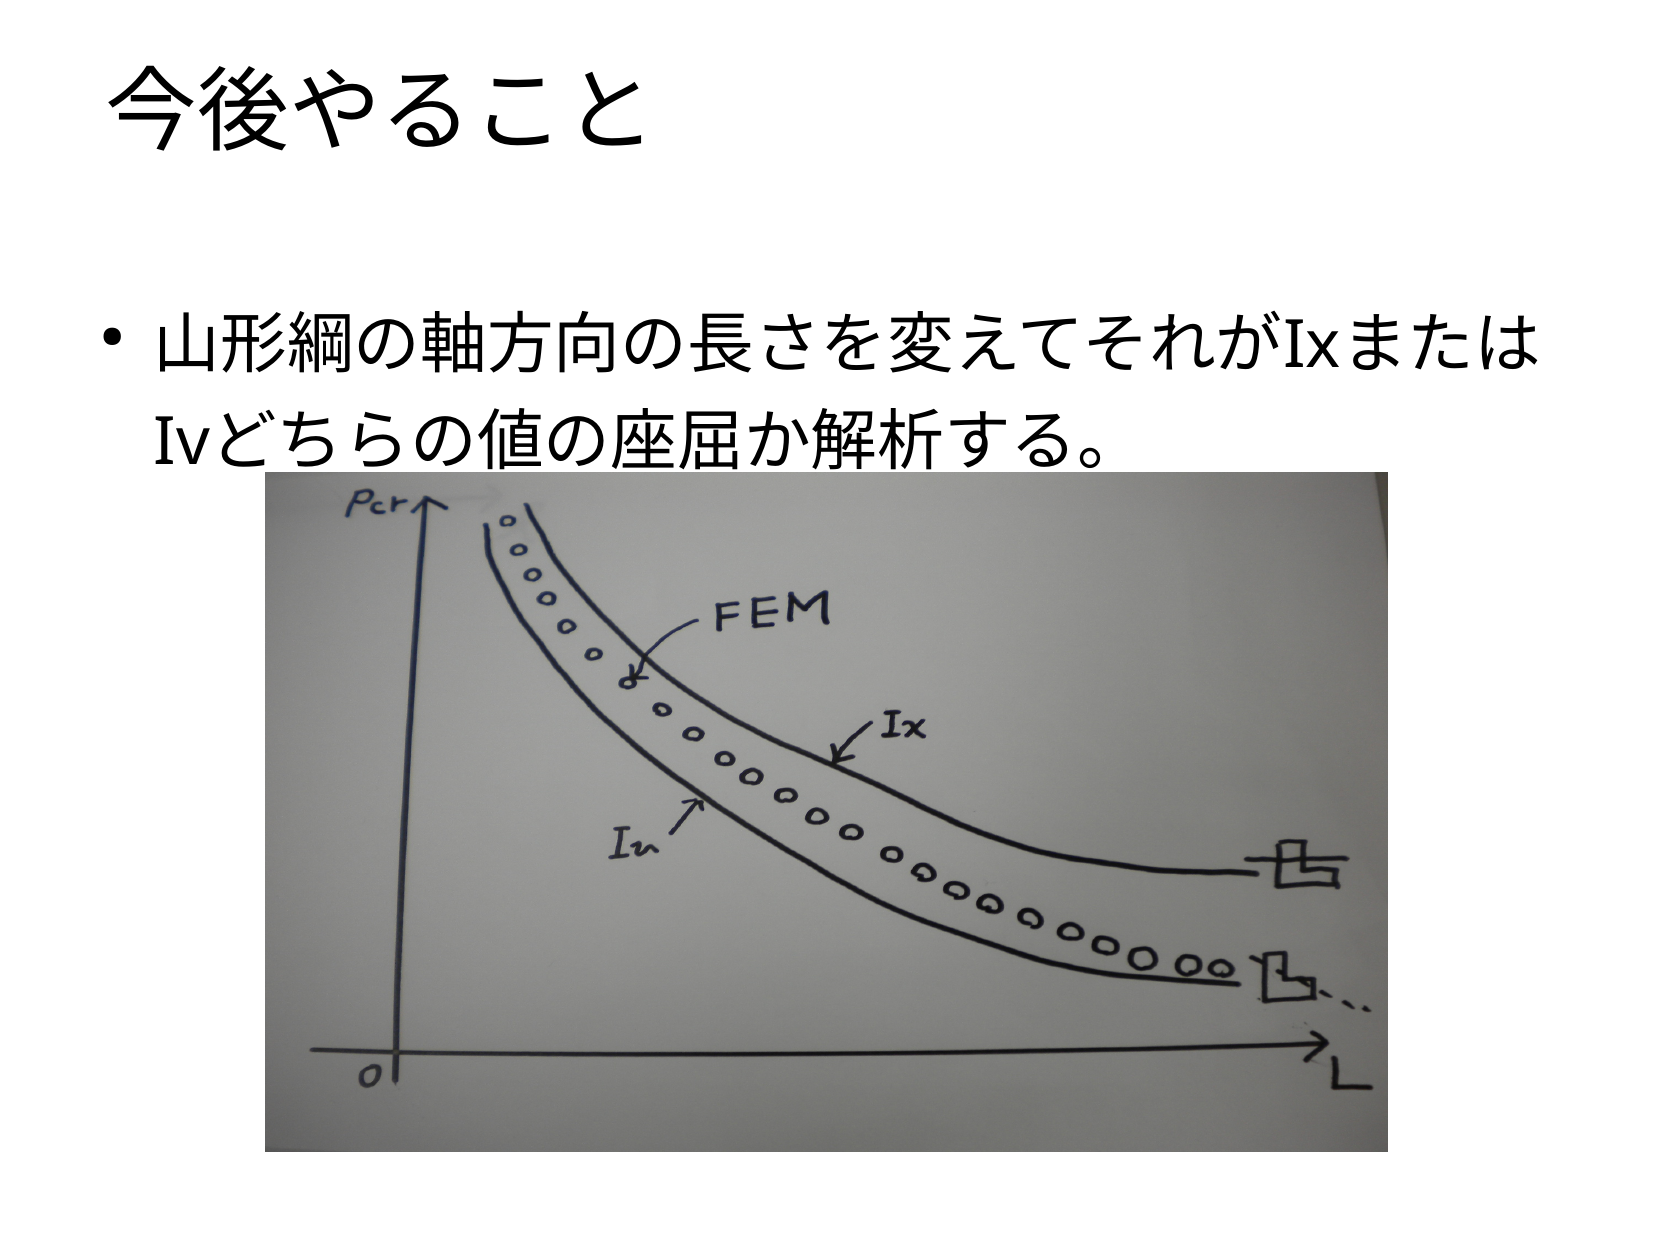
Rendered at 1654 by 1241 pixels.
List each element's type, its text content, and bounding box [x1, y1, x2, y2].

list 山形綱の軸方向の長さを変えてそれがIxまたはIvどちらの値の座屈か解析する。 [82, 290, 1571, 1094]
picture [265, 472, 1388, 1152]
title 今後やること [82, 29, 680, 178]
